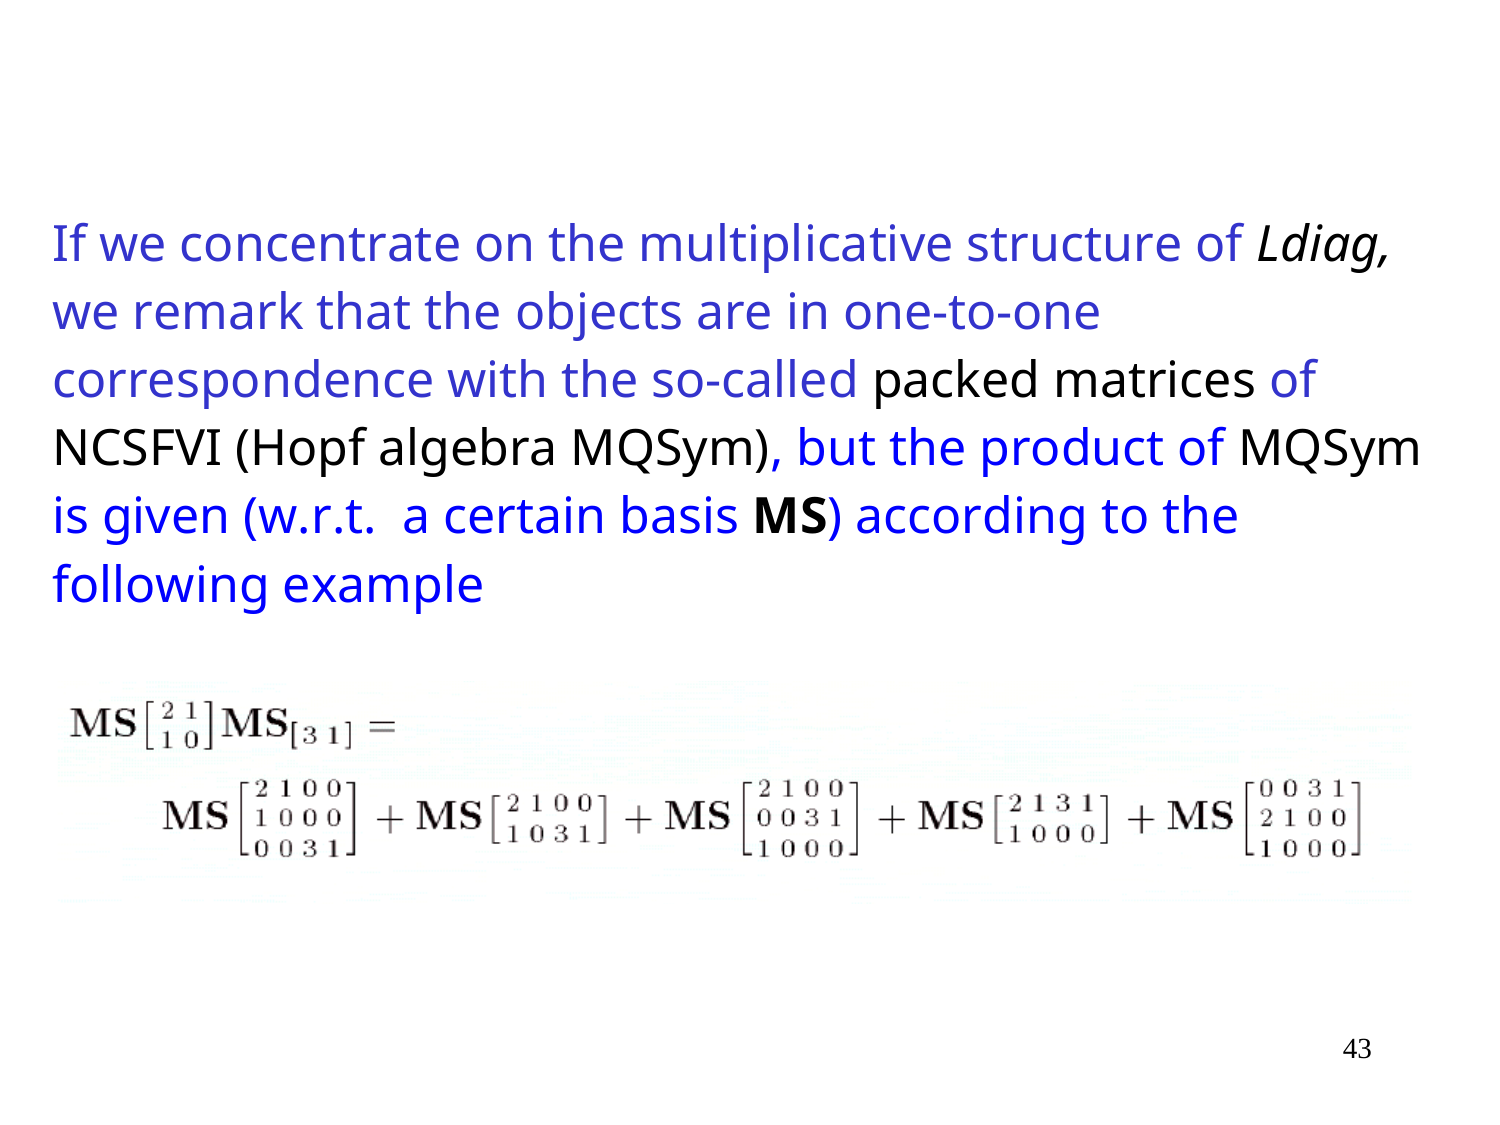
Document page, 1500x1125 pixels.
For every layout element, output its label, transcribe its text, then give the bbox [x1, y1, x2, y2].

text_box If we concentrate on the multiplicative structure of Ldiag, we remark that the objects are in one-to-one correspondence with the so-called packed matrices of NCSFVI (Hopf algebra MQSym), but the product of MQSym is given (w.r.t. a certain basis MS) according to the following example [37, 199, 1438, 625]
picture [57, 681, 1412, 904]
